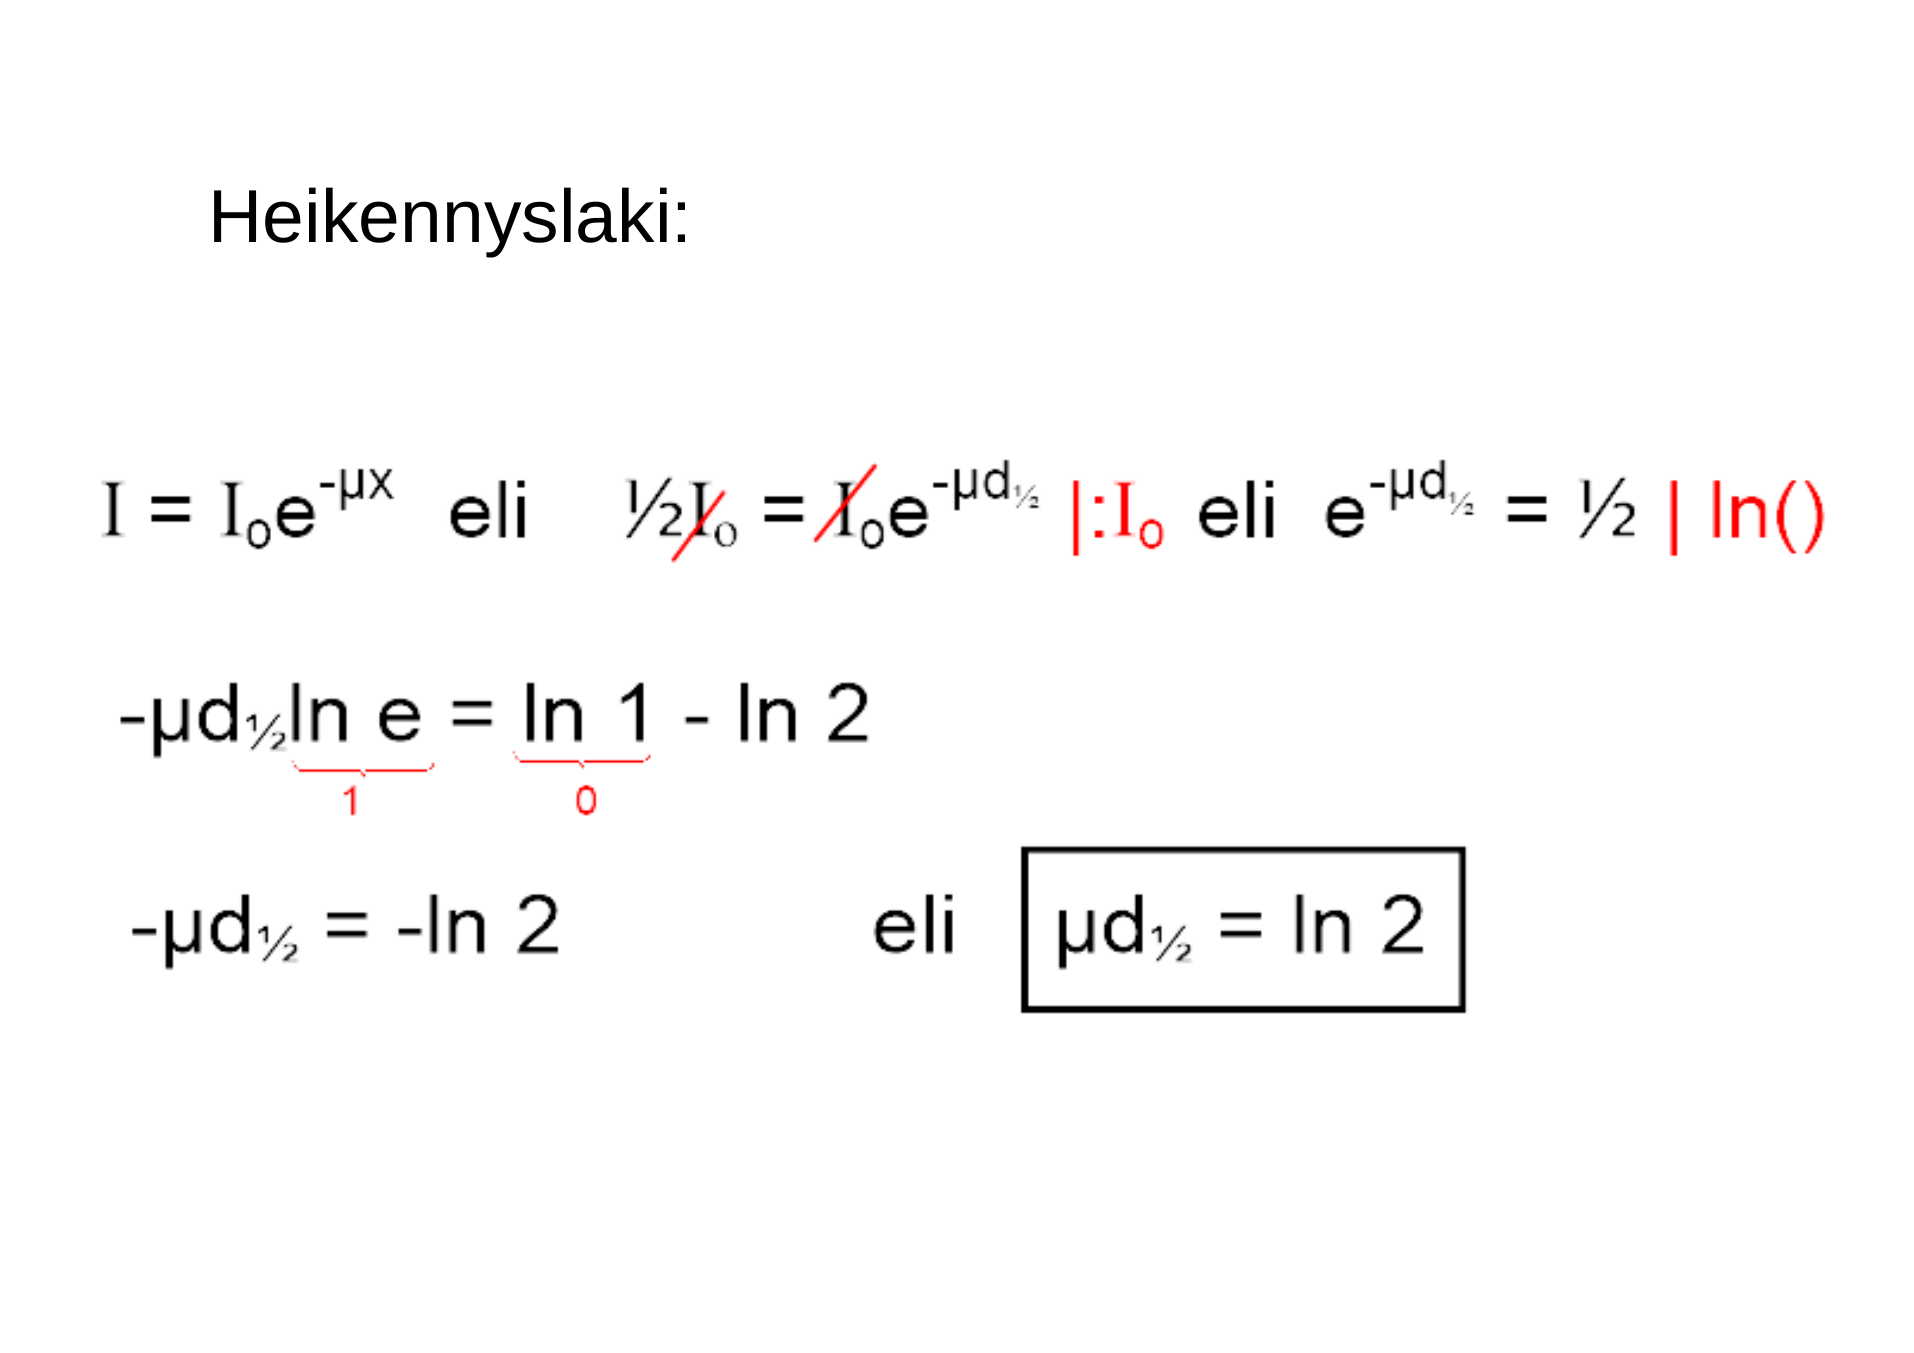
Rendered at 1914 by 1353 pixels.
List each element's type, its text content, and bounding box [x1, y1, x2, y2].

text_box Heikennyslaki: [193, 167, 1176, 297]
picture [58, 347, 1887, 1059]
